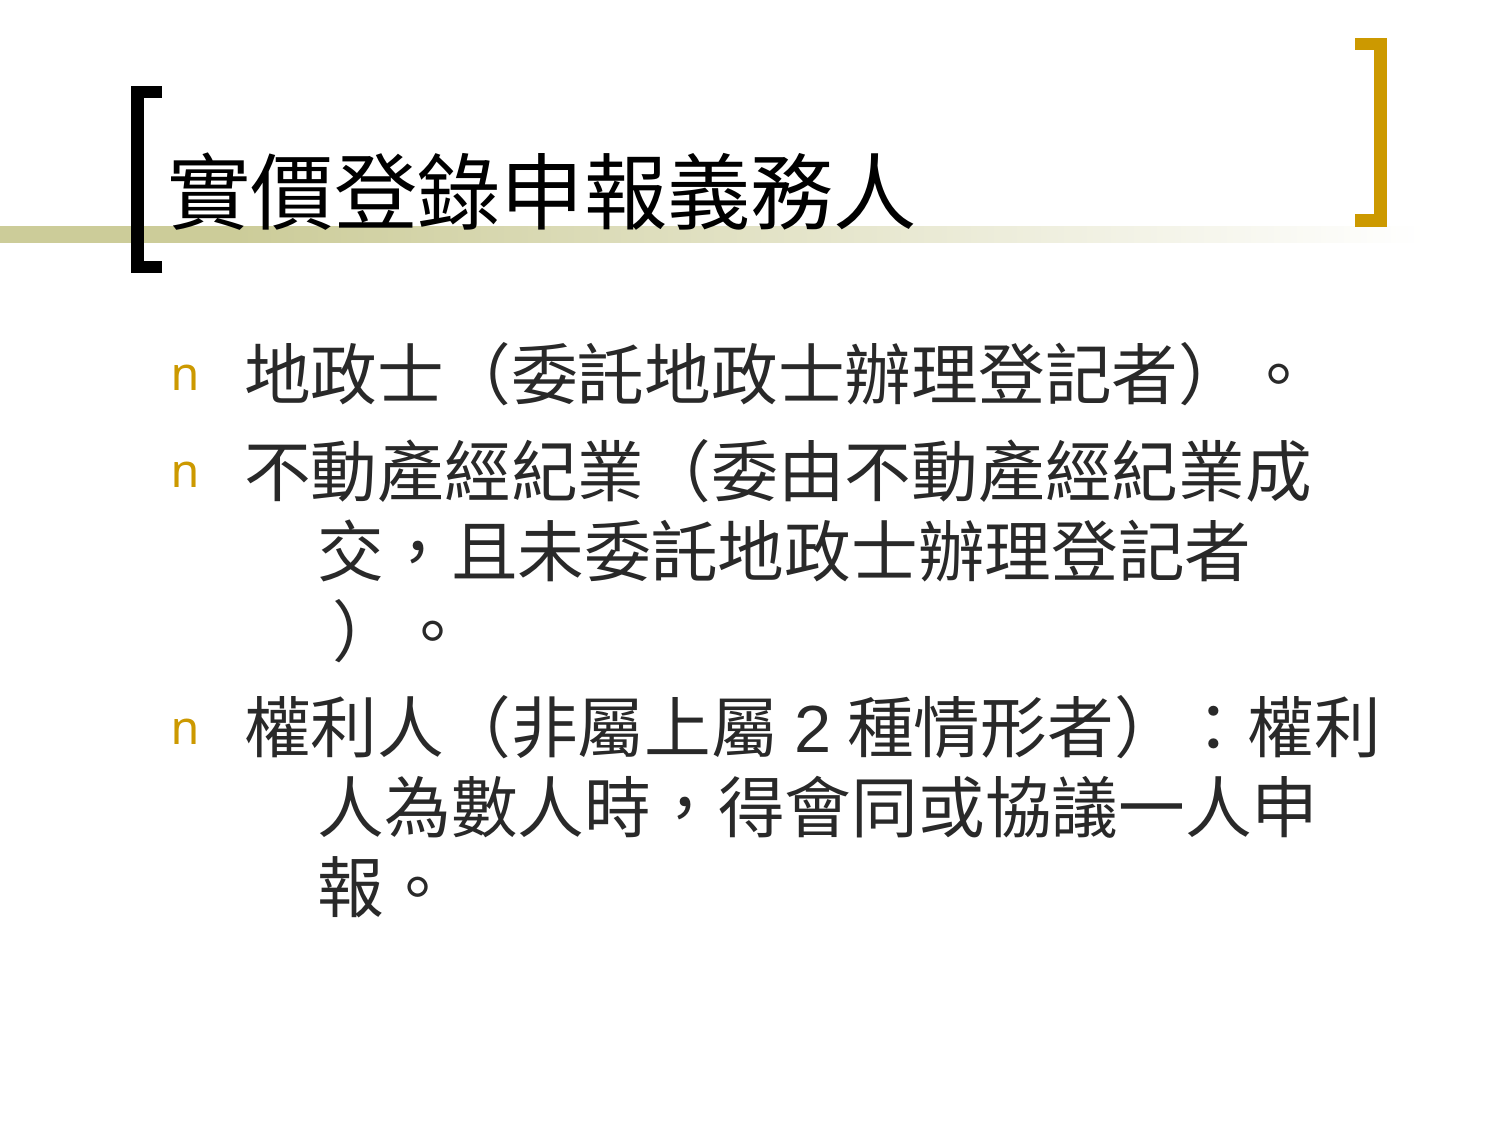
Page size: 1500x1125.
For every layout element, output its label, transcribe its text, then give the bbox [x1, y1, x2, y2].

list 地政士（委託地政士辦理登記者）。 不動產經紀業（委由不動產經紀業成交，且未委託地政士辦理登記者 ）。 權利人（非屬上屬2種情形者）：權利人為數人時，得會同或協議一人申報。 [155, 324, 1413, 1000]
title 實價登錄申報義務人 [152, 15, 1328, 248]
